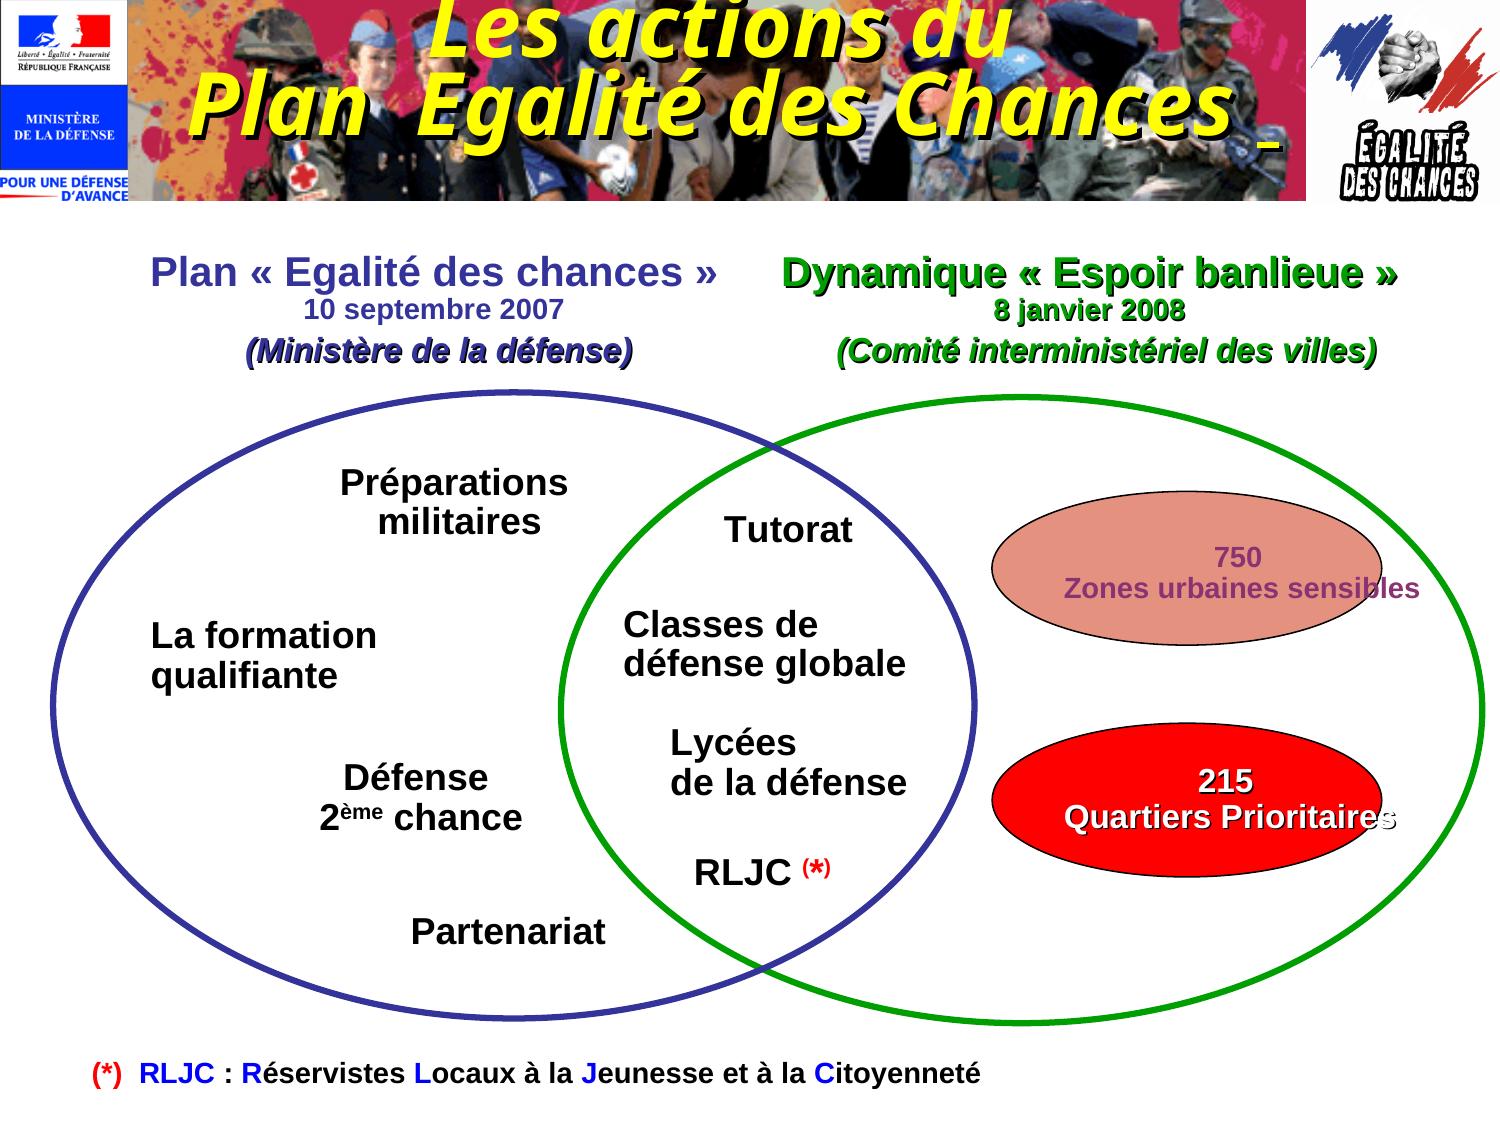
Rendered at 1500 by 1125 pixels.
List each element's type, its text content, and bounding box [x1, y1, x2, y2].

text_box 215 Quartiers Prioritaires [992, 723, 1382, 877]
picture [706, 0, 736, 8]
text_box Partenariat [395, 904, 622, 960]
picture [744, 0, 948, 8]
text_box (*) RLJC : Réservistes Locaux à la Jeunesse et à la Citoyenneté [76, 1046, 1341, 1098]
text_box RLJC (*) [679, 846, 880, 902]
text_box Plan « Egalité des chances » 10 septembre 2007 [135, 243, 734, 334]
picture [453, 0, 697, 8]
text_box Lycées de la défense [655, 716, 951, 811]
text_box (Ministère de la défense) [230, 326, 656, 377]
picture [1311, 0, 1500, 204]
text_box Défense 2ème chance [304, 751, 538, 847]
text_box 750 Zones urbaines sensibles [991, 491, 1382, 646]
text_box Classes de défense globale [608, 597, 928, 693]
text_box (Comité interministériel des villes) [821, 326, 1415, 377]
text_box Tutorat [709, 503, 868, 559]
text_box La formation qualifiante [135, 609, 393, 705]
text_box Dynamique « Espoir banlieue » 8 janvier 2008 [734, 243, 1500, 334]
picture [960, 0, 1306, 8]
text_box Préparations militaires [325, 456, 595, 551]
title Les actions du Plan Egalité des Chances [147, 8, 1317, 238]
picture [0, 0, 441, 201]
